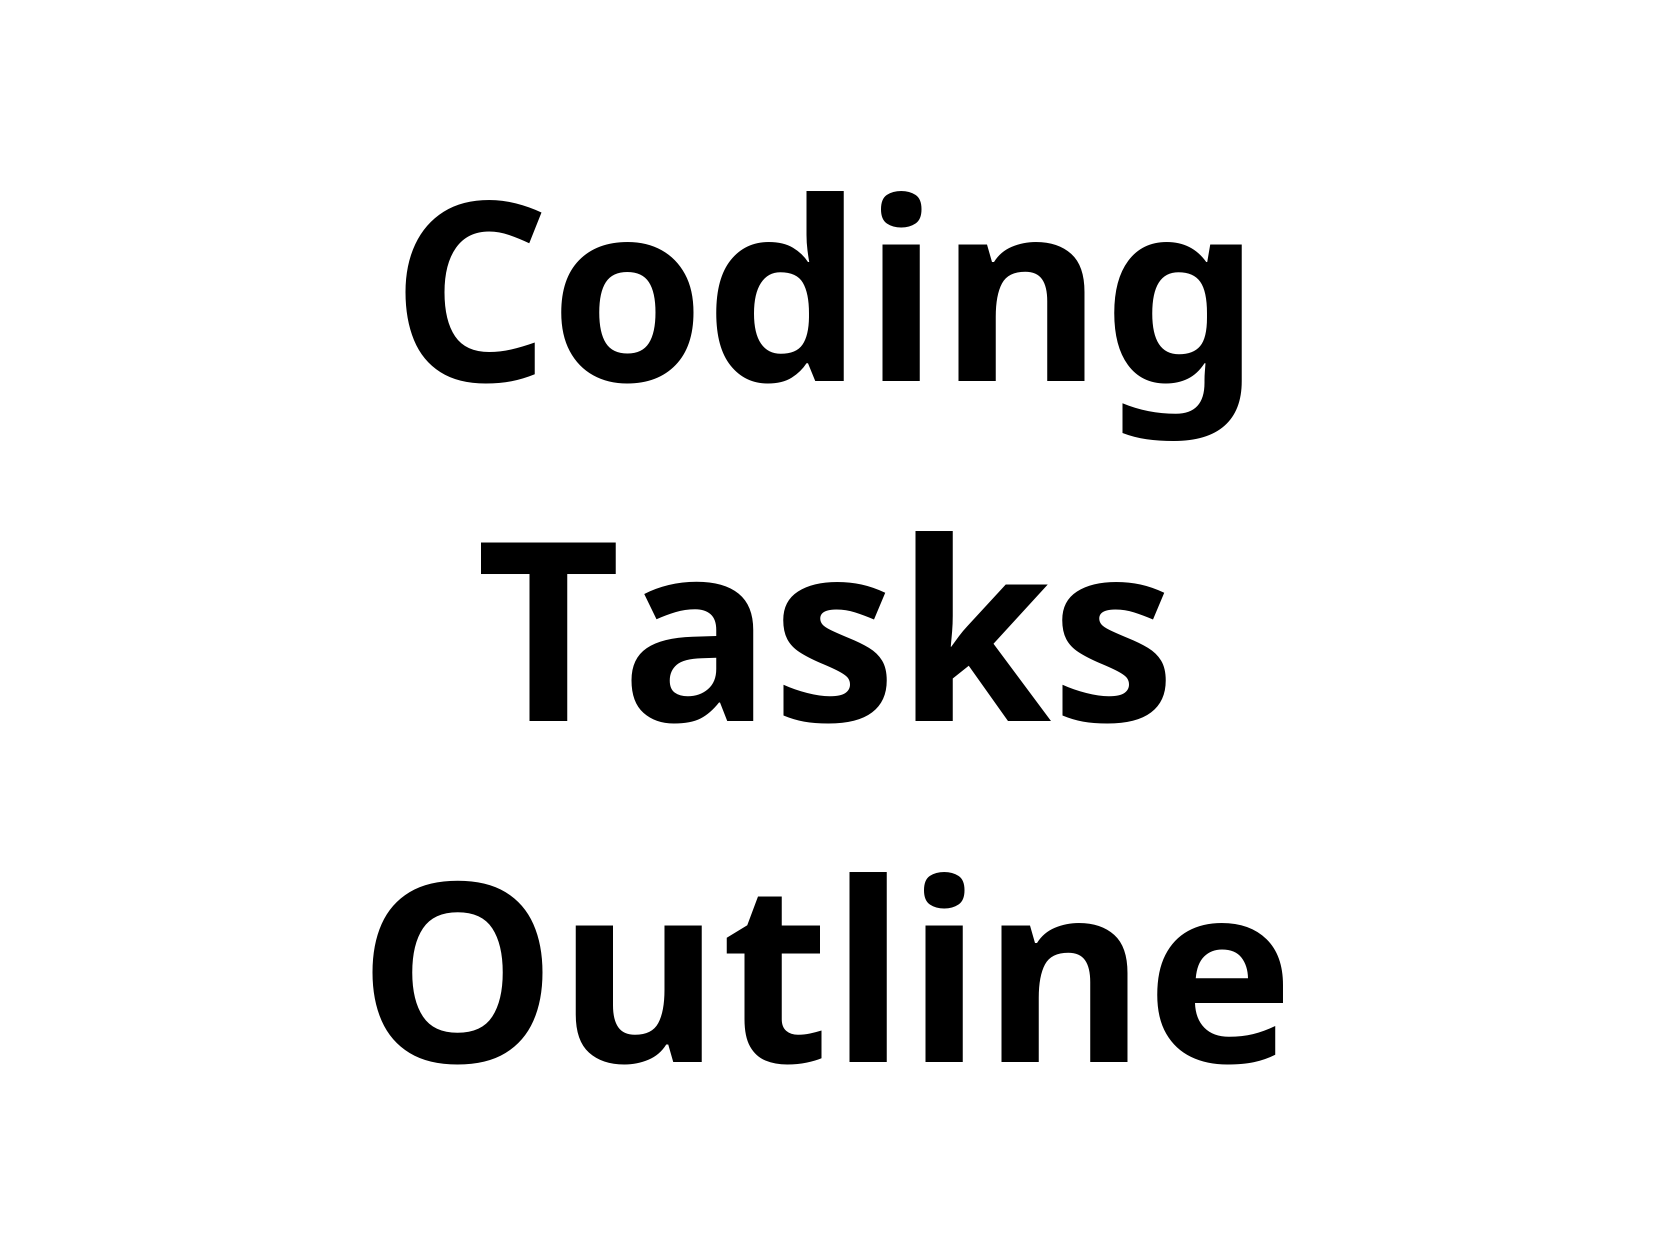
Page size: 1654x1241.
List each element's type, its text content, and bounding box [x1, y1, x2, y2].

title Coding Tasks Outline [82, 49, 1571, 1201]
